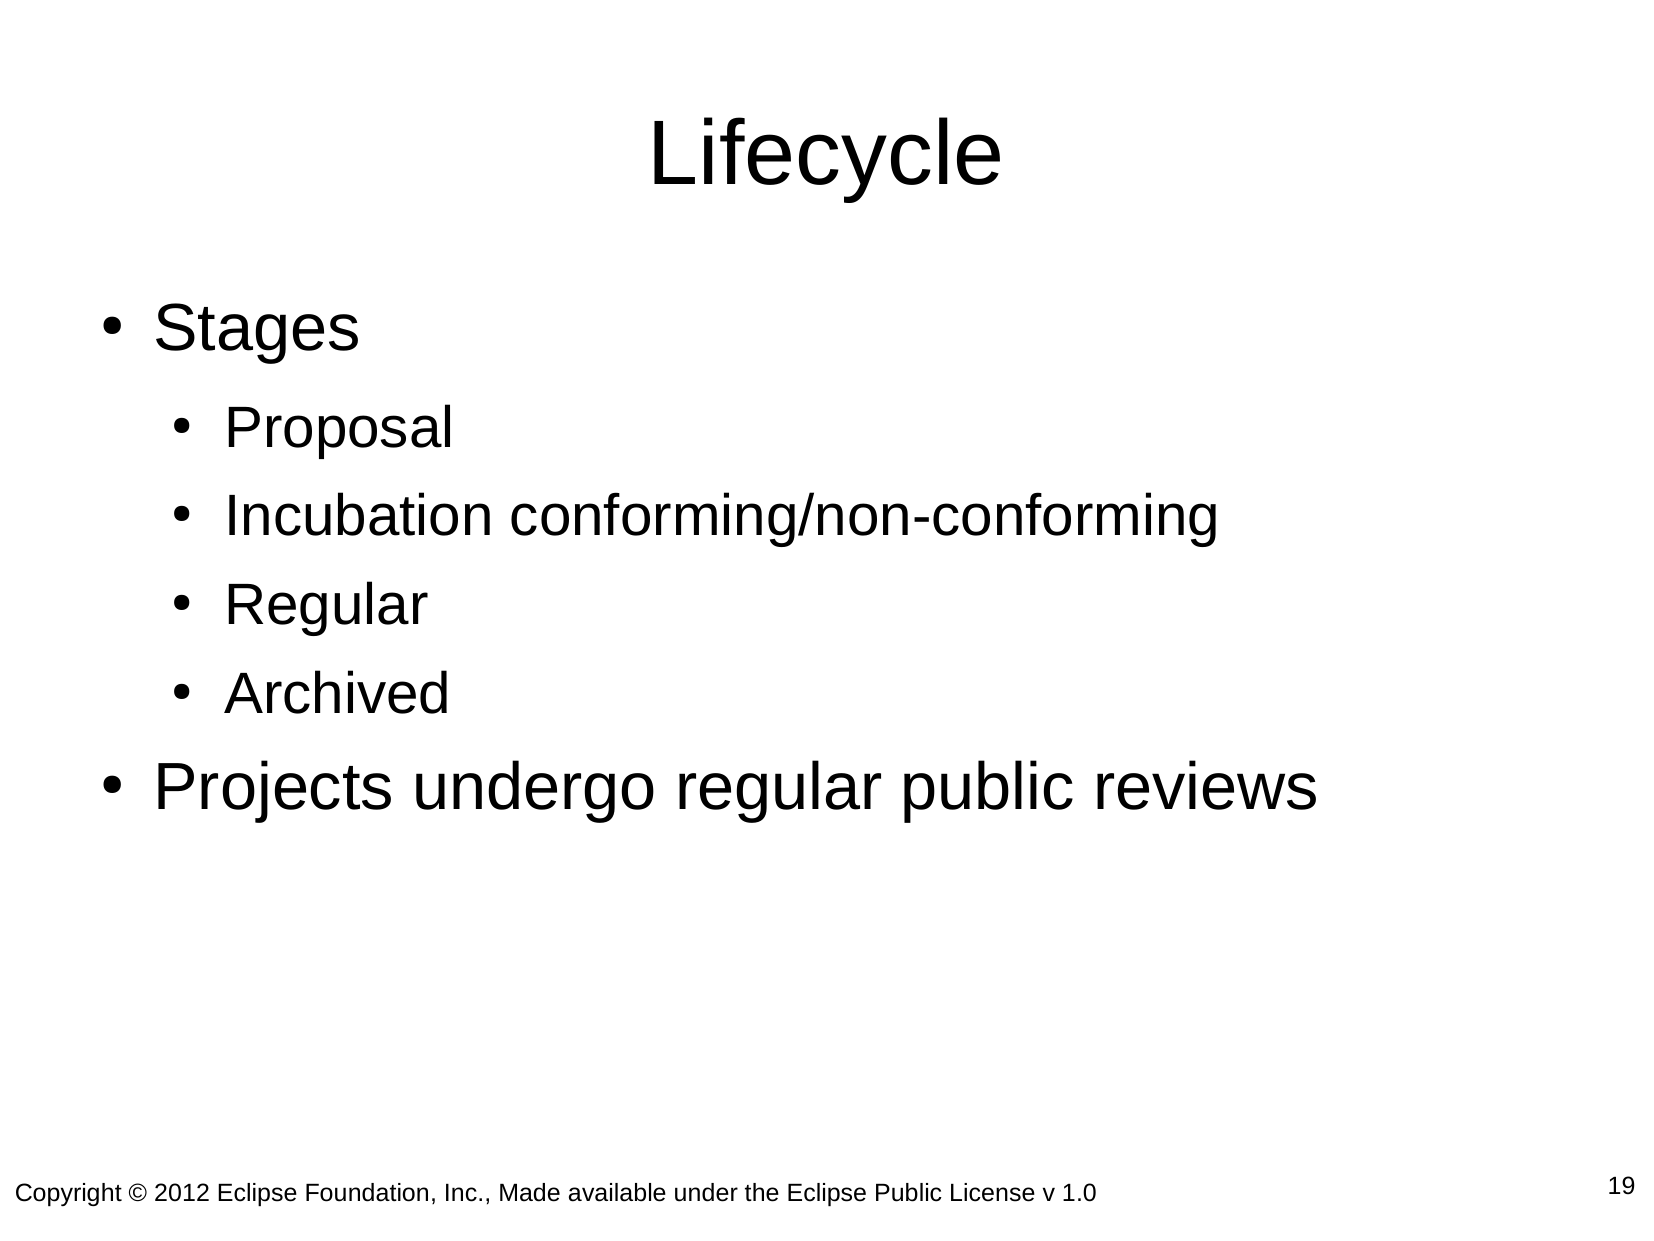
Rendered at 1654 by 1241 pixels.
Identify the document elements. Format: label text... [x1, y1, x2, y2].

list Stages Proposal Incubation conforming/non-conforming Regular Archived Projects undergo regular public reviews [82, 290, 1571, 1109]
title Lifecycle [82, 49, 1571, 257]
